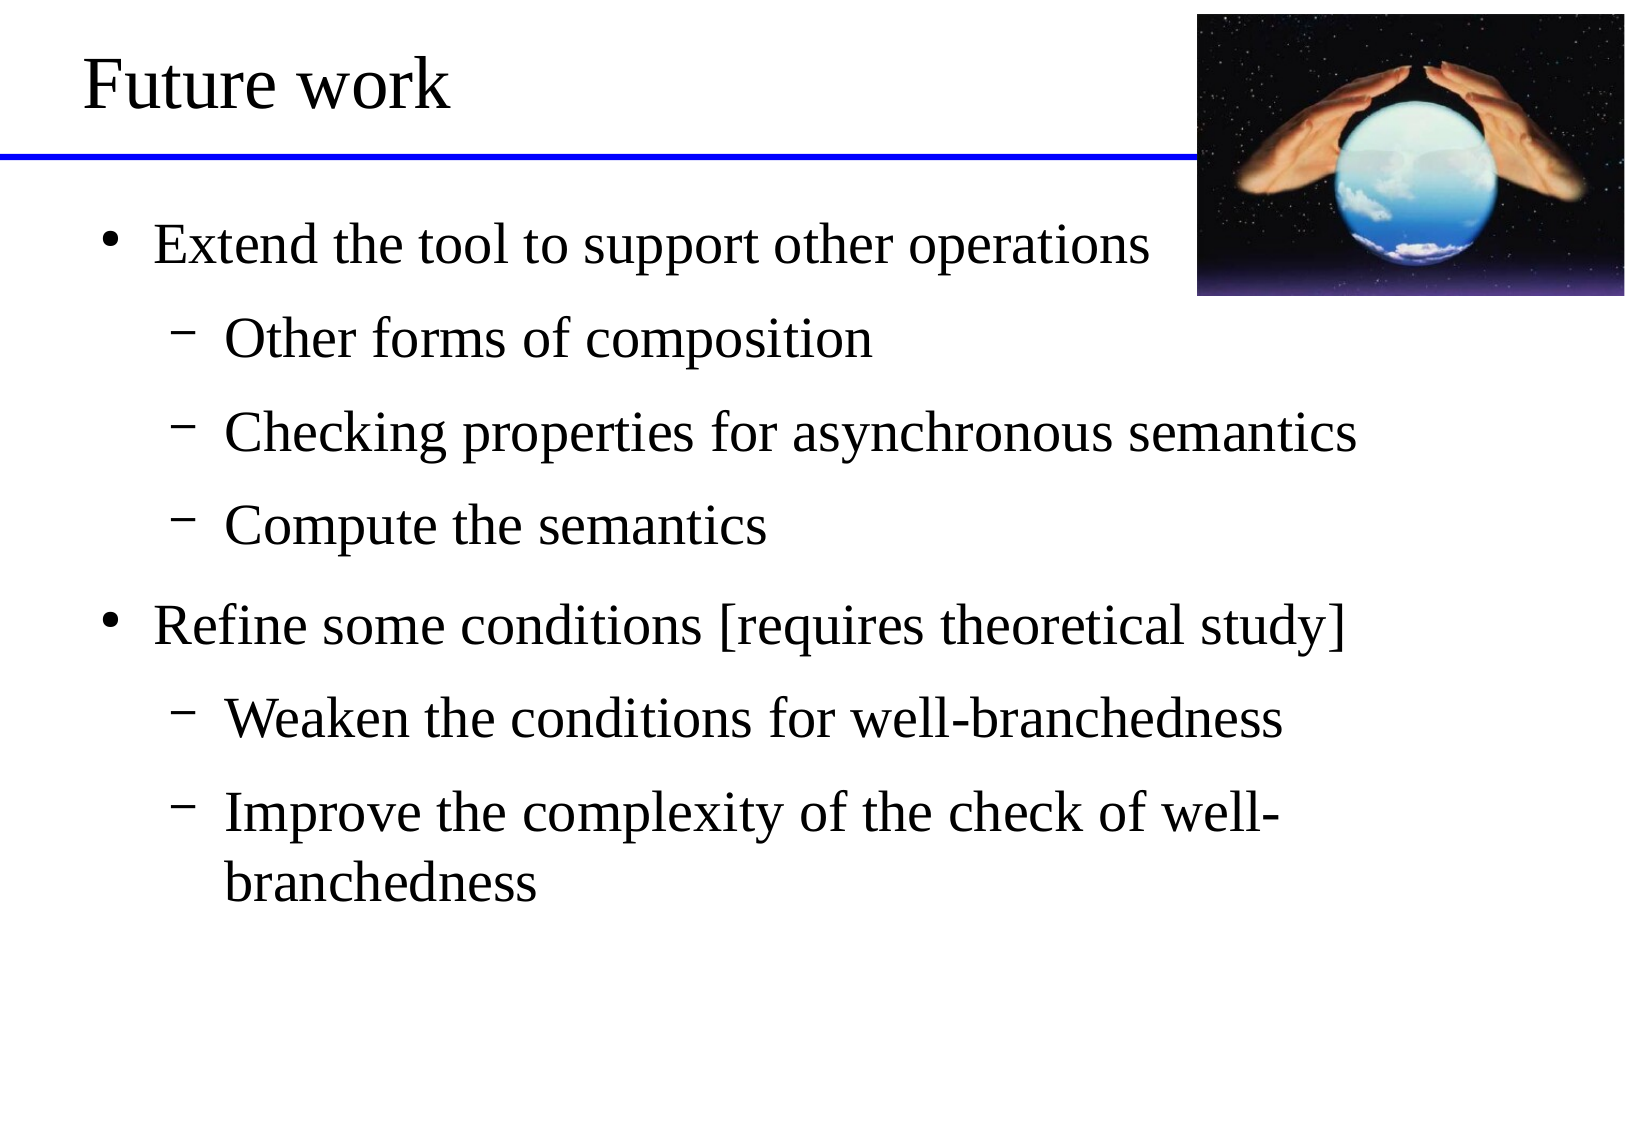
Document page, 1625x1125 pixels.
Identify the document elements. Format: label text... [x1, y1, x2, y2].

list Extend the tool to support other operations Other forms of composition Checking properties for asynchronous semantics Compute the semantics Refine some conditions [requires theoretical study] Weaken the conditions for well-branchedness Improve the complexity of the check of well-branchedness [67, 198, 1478, 1061]
title Future work [67, 27, 1197, 131]
picture [1197, 14, 1625, 296]
